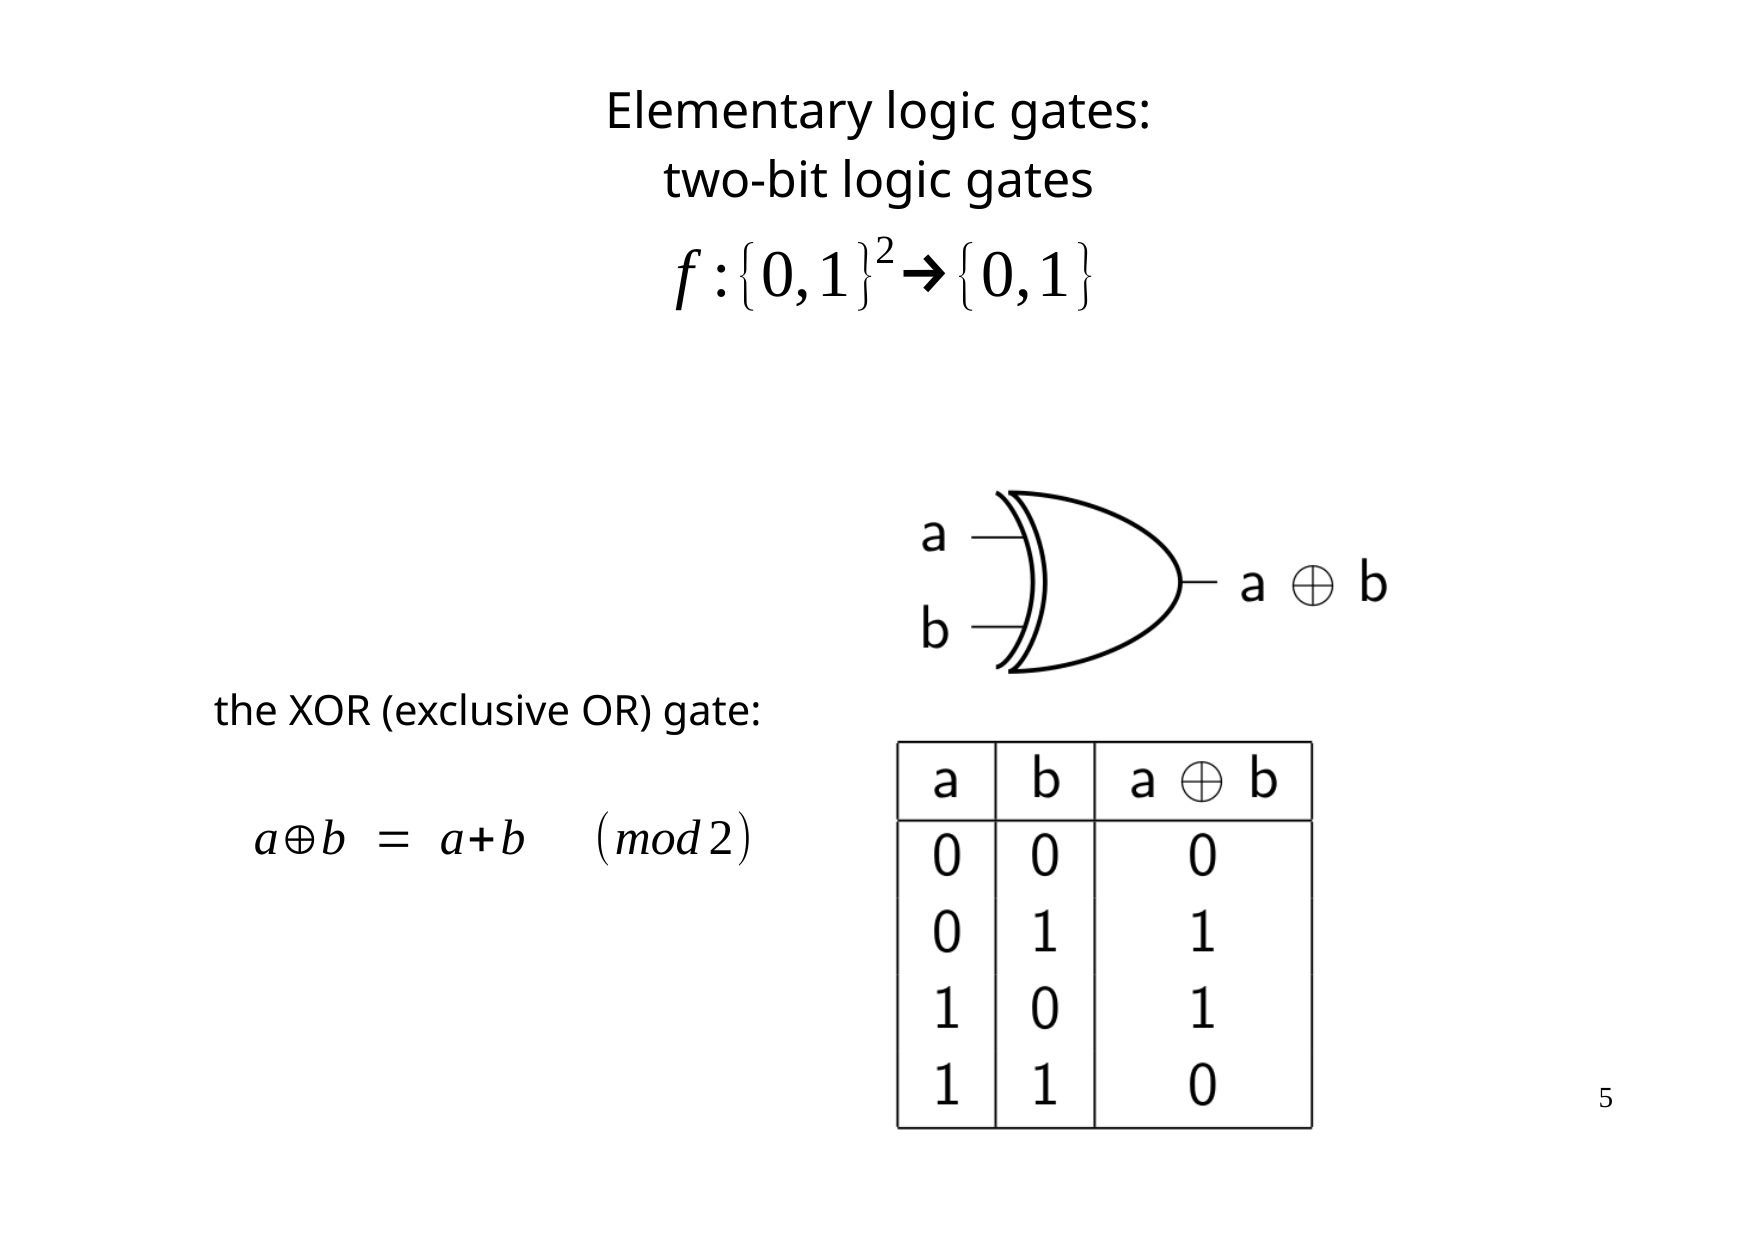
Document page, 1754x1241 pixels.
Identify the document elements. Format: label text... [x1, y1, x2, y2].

text_box Elementary logic gates: two-bit logic gates [590, 68, 1164, 213]
chart [667, 227, 1107, 315]
text_box the XOR (exclusive OR) gate: [199, 673, 792, 743]
chart [246, 808, 759, 869]
picture [853, 448, 1454, 1175]
